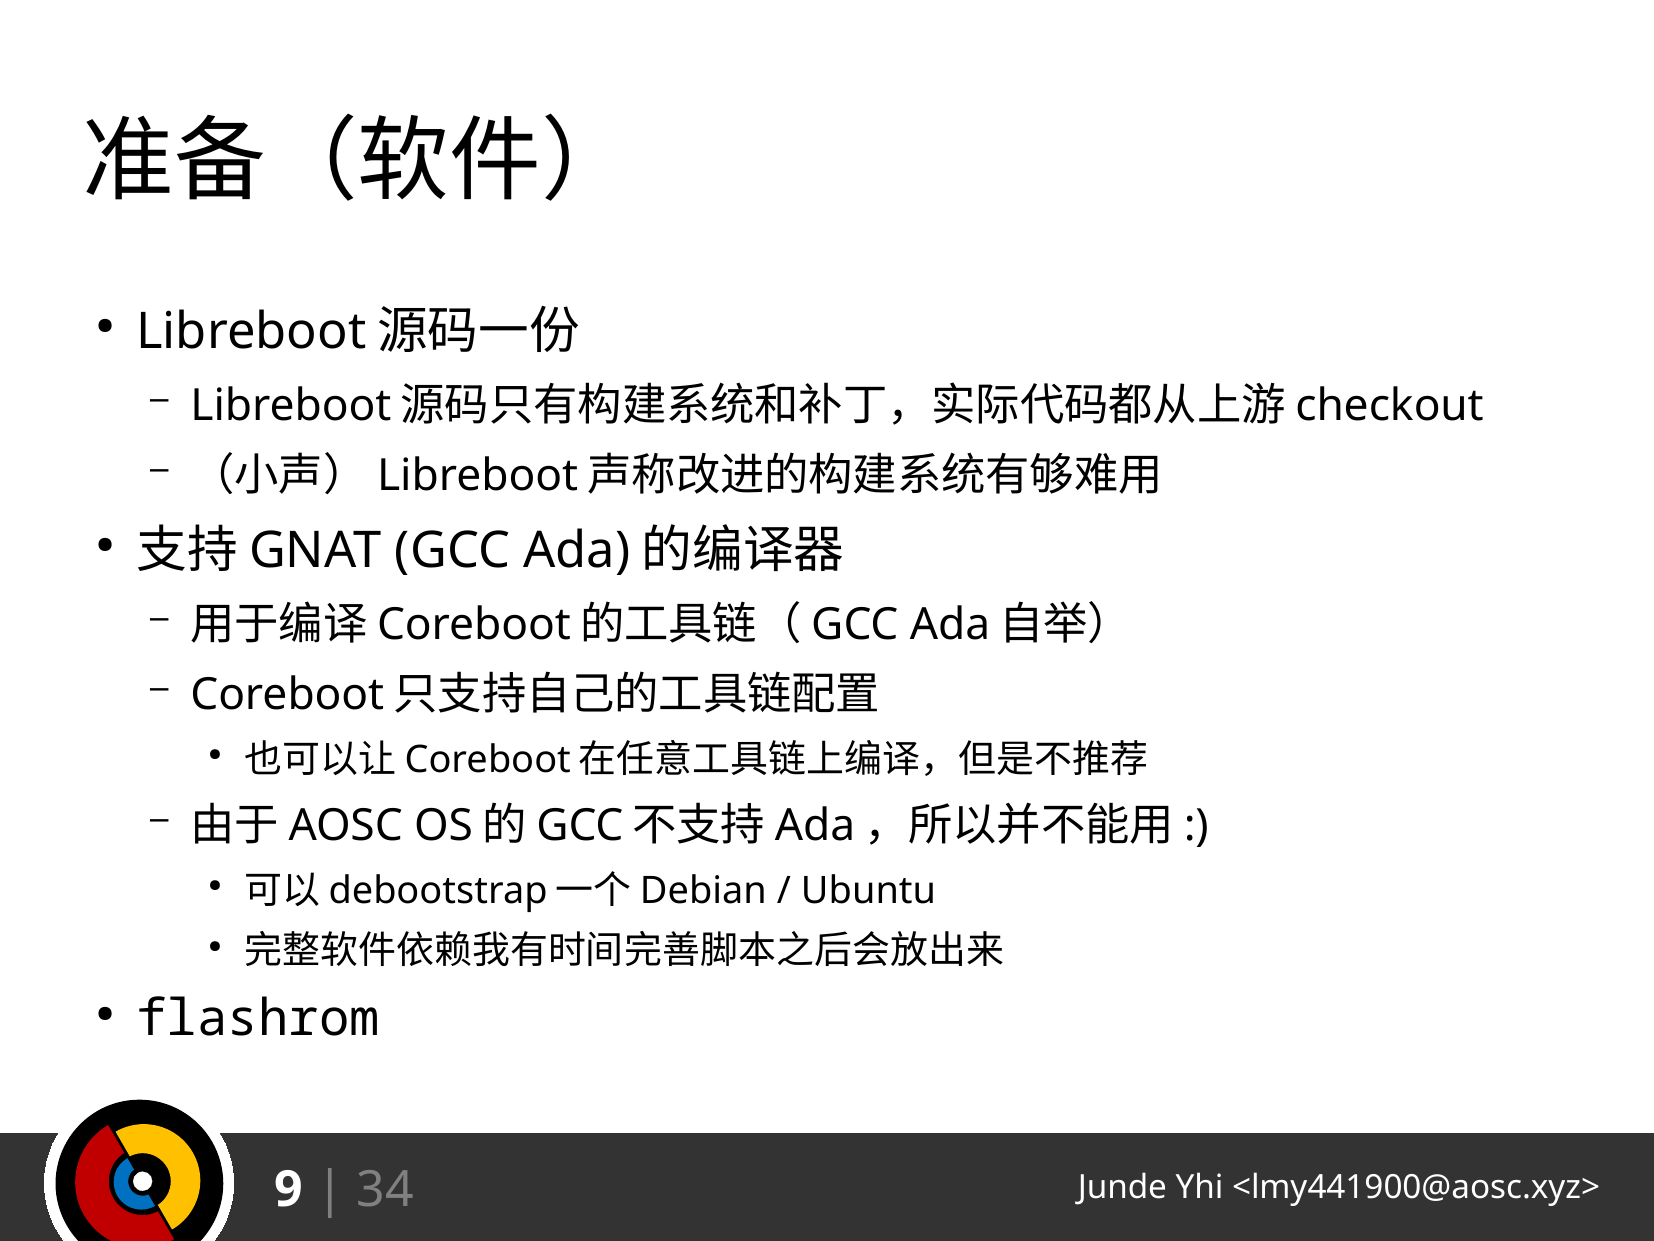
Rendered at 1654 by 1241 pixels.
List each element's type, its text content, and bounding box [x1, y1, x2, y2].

title 准备（软件） [82, 49, 1571, 257]
list Libreboot源码一份 Libreboot源码只有构建系统和补丁，实际代码都从上游checkout （小声）Libreboot声称改进的构建系统有够难用 支持GNAT (GCC Ada)的编译器 用于编译Coreboot的工具链（GCC Ada自举） Coreboot只支持自己的工具链配置 也可以让Coreboot在任意工具链上编译，但是不推荐 由于AOSC OS的GCC不支持Ada，所以并不能用:) 可以debootstrap一个Debian / Ubuntu 完整软件依赖我有时间完善脚本之后会放出来 flashrom [82, 290, 1571, 1063]
